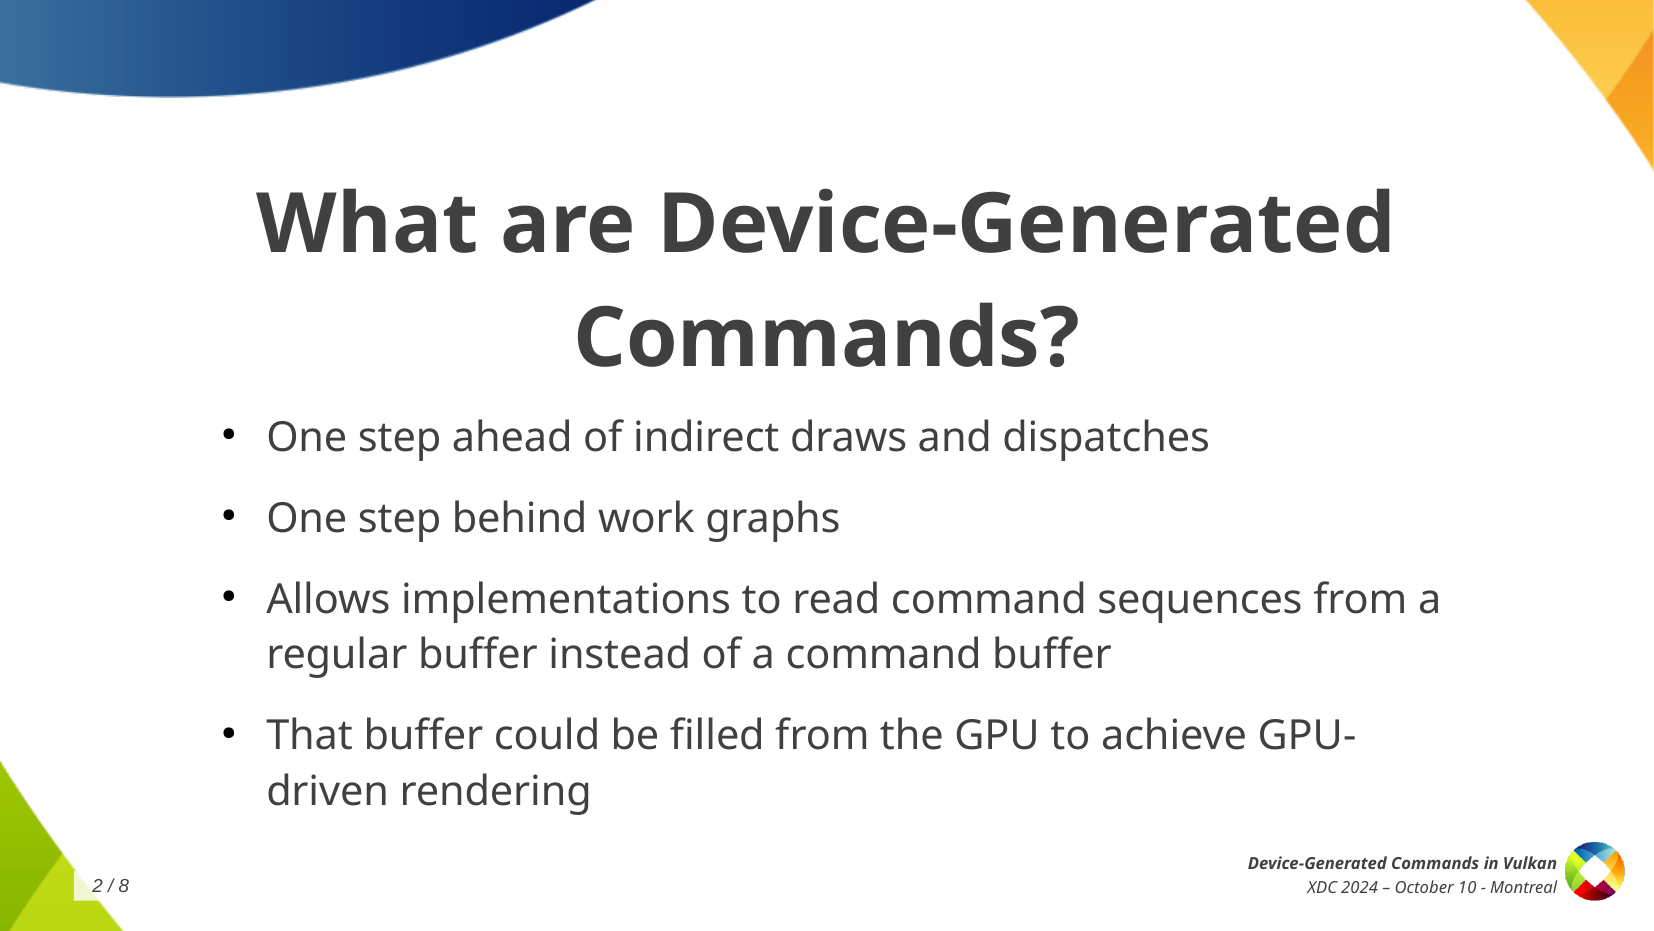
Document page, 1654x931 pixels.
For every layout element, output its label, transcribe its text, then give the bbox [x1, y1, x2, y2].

title What are Device-Generated Commands? [206, 179, 1447, 376]
picture [1517, 0, 1654, 248]
picture [0, 344, 215, 931]
picture [0, 0, 827, 98]
picture [1564, 841, 1625, 901]
list One step ahead of indirect draws and dispatches One step behind work graphs Allows implementations to read command sequences from a regular buffer instead of a command buffer That buffer could be filled from the GPU to achieve GPU-driven rendering [206, 407, 1447, 821]
